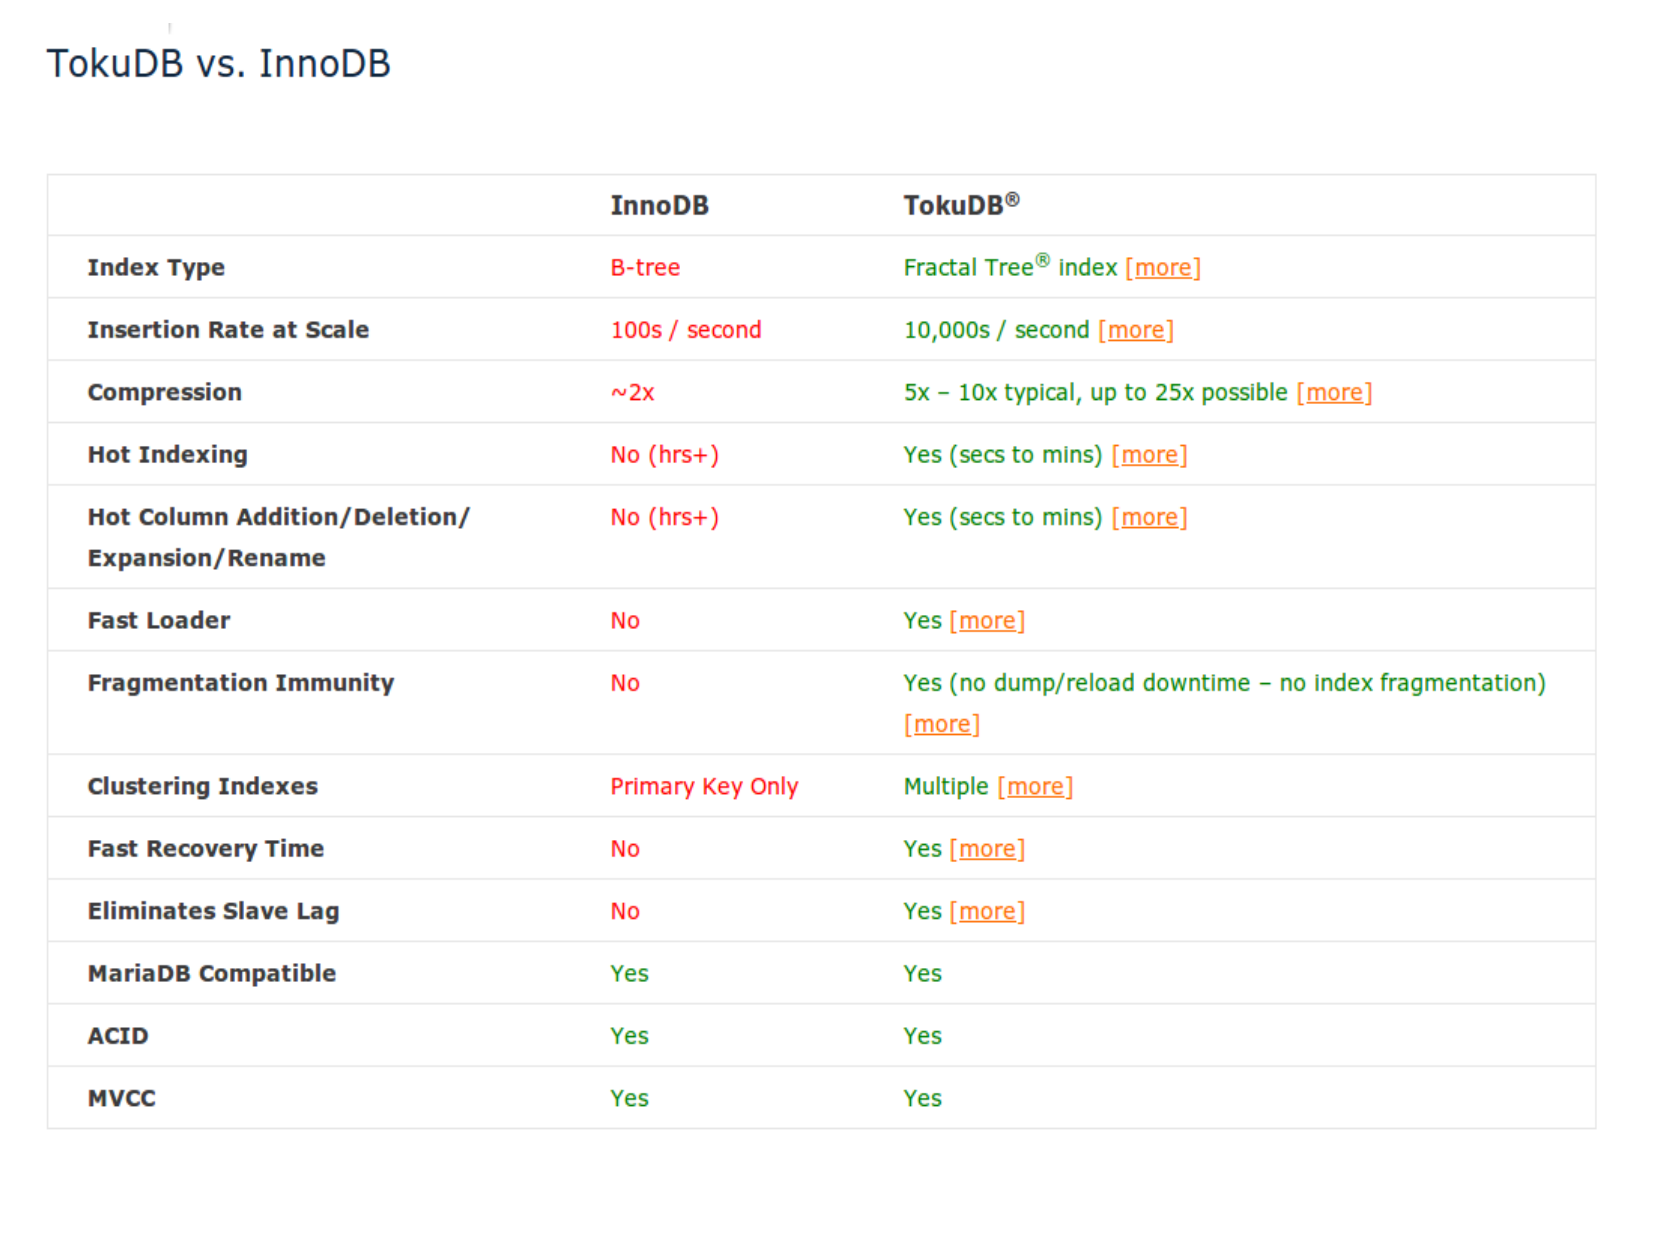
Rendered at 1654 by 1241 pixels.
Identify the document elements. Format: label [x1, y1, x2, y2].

picture [14, 23, 1630, 1151]
